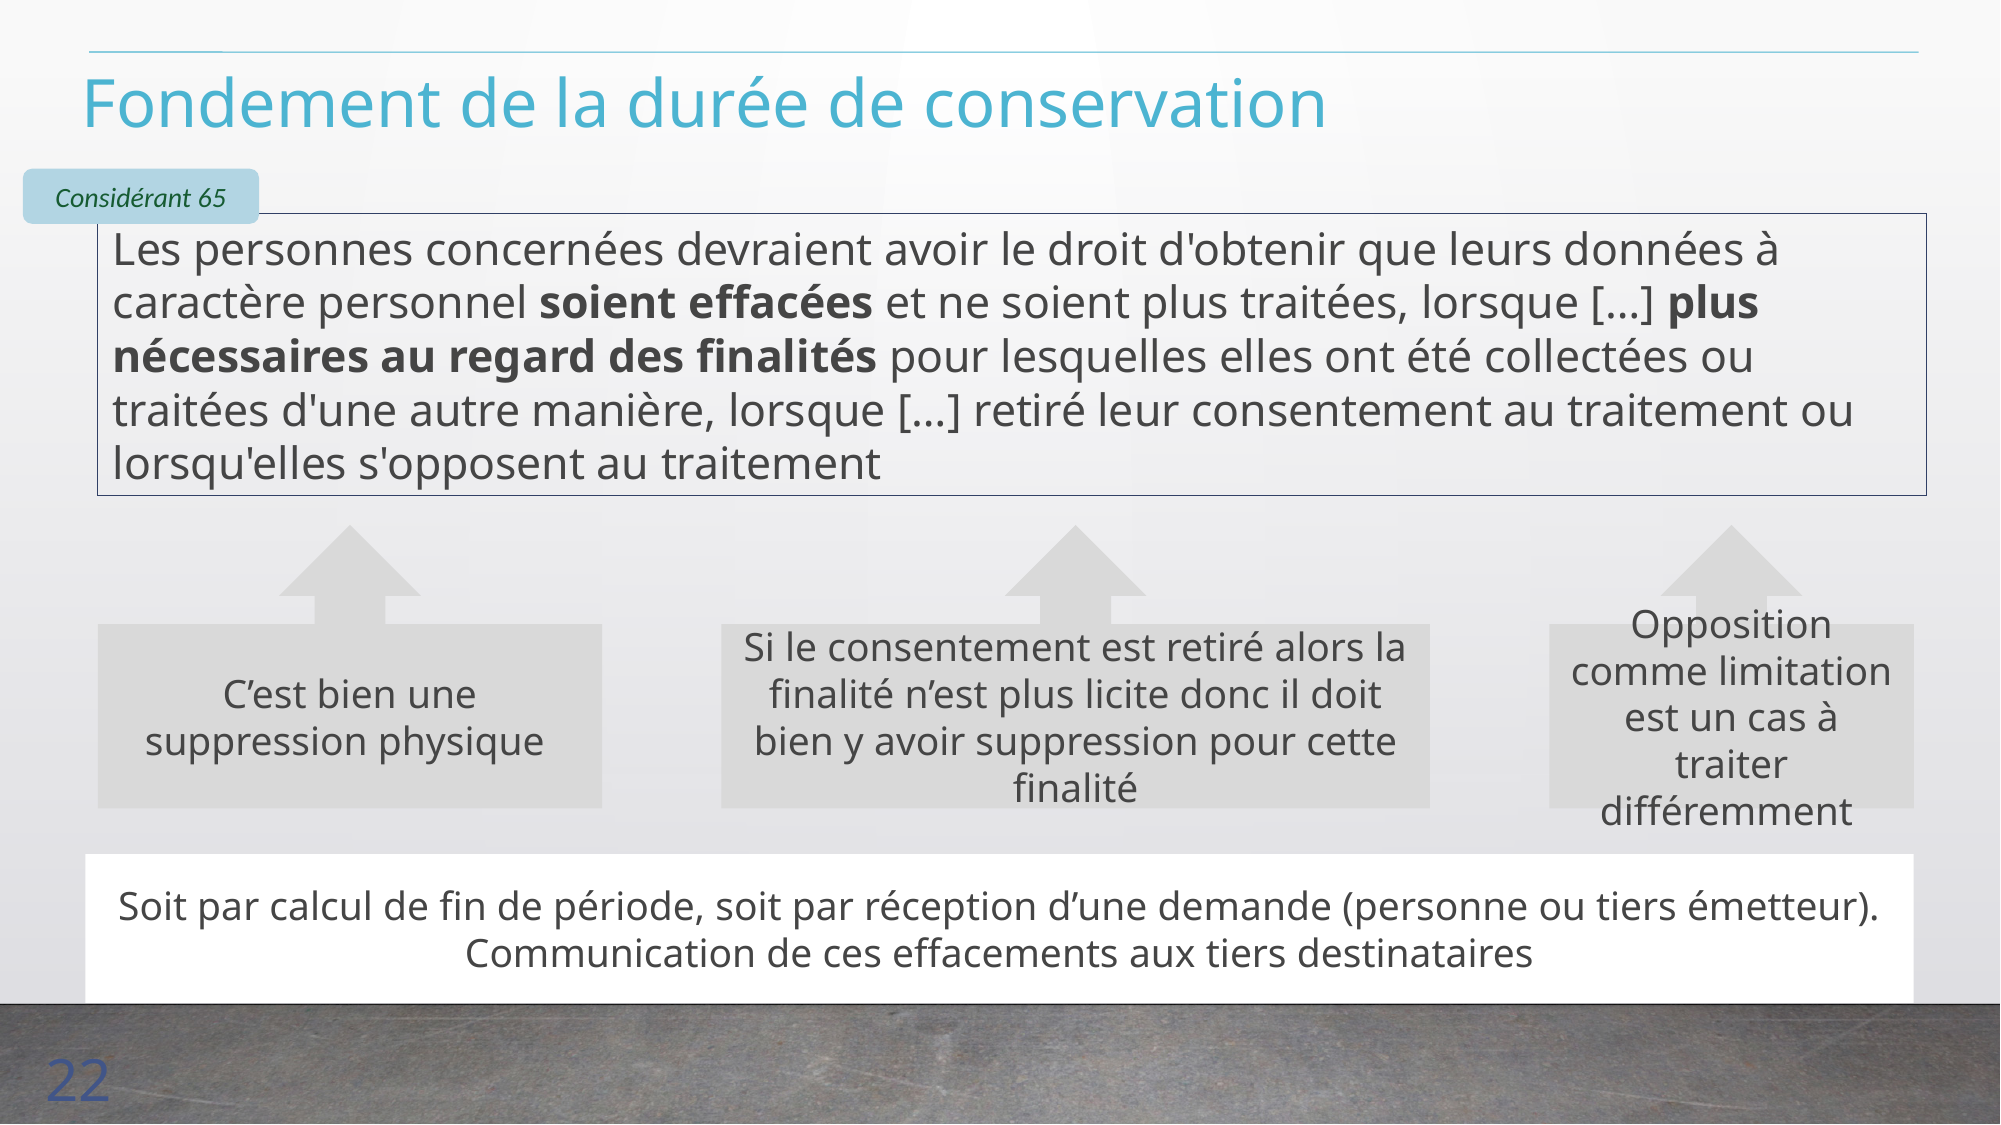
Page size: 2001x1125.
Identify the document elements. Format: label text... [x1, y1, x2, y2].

slide_number <numéro> [8, 1035, 127, 1118]
text_box Les personnes concernées devraient avoir le droit d'obtenir que leurs données à caractère personnel soient effacées et ne soient plus traitées, lorsque […] plus nécessaires au regard des finalités pour lesquelles elles ont été collectées ou traitées d'une autre manière, lorsque […] retiré leur consentement au traitement ou lorsqu'elles s'opposent au traitement [97, 213, 1927, 496]
picture [0, 1004, 2000, 1124]
text_box Considérant 65 [22, 168, 260, 224]
text_box C’est bien une suppression physique [97, 524, 603, 809]
text_box Soit par calcul de fin de période, soit par réception d’une demande (personne ou tiers émetteur). Communication de ces effacements aux tiers destinataires [85, 854, 1914, 1003]
title Fondement de la durée de conservation [66, 52, 1918, 153]
text_box Si le consentement est retiré alors la finalité n’est plus licite donc il doit bien y avoir suppression pour cette finalité [721, 524, 1430, 809]
text_box Opposition comme limitation est un cas à traiter différemment [1549, 524, 1914, 809]
